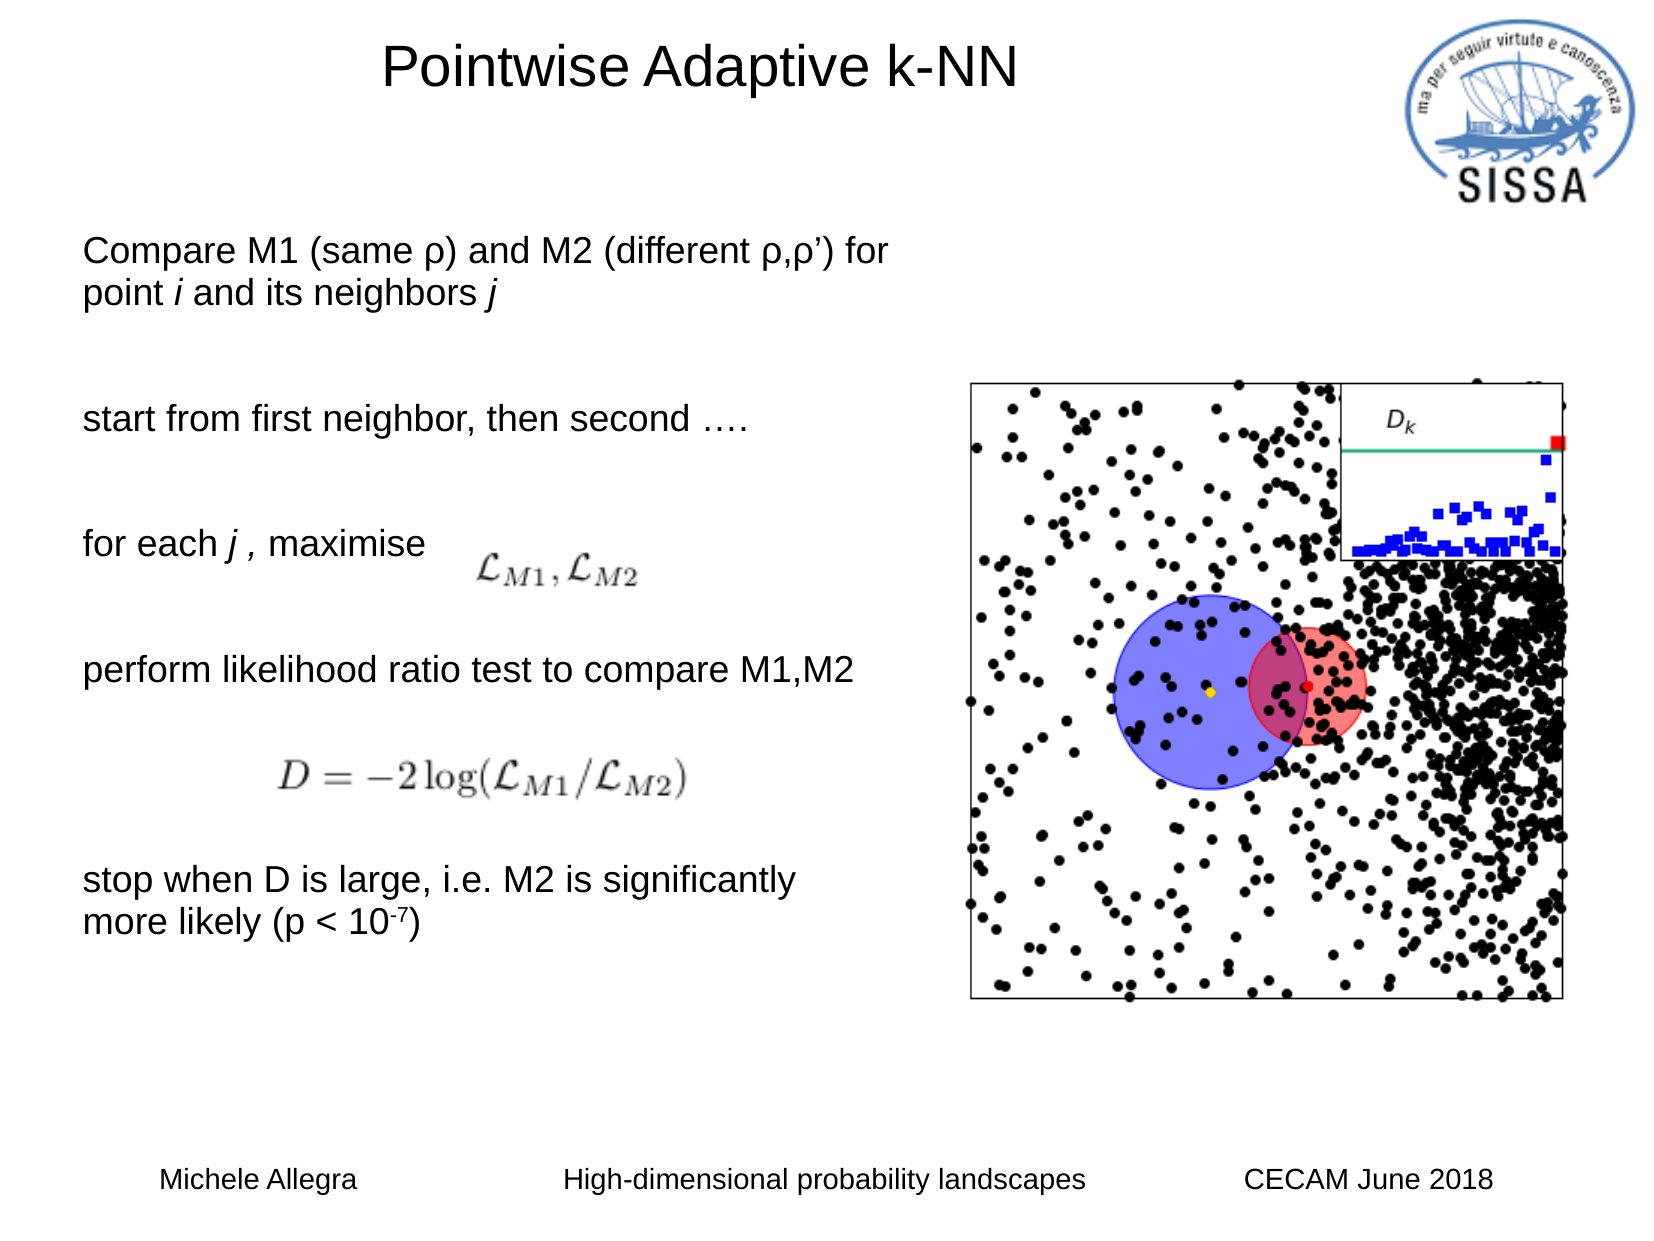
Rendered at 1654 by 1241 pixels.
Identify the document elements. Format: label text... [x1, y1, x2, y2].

picture [435, 531, 664, 615]
title Michele Allegra High-dimensional probability landscapes CECAM June 2018 [82, 1141, 1571, 1217]
picture [228, 716, 709, 845]
title Pointwise Adaptive k-NN [82, 14, 1335, 118]
picture [933, 353, 1607, 1028]
picture [1391, 16, 1652, 207]
text_box Compare M1 (same ρ) and M2 (different ρ,ρ’) for point i and its neighbors j start from first neighbor, then second …. for each j , maximise perform likelihood ratio test to compare M1,M2 stop when D is large, i.e. M2 is significantly more likely (p < 10-7) [47, 166, 981, 1090]
